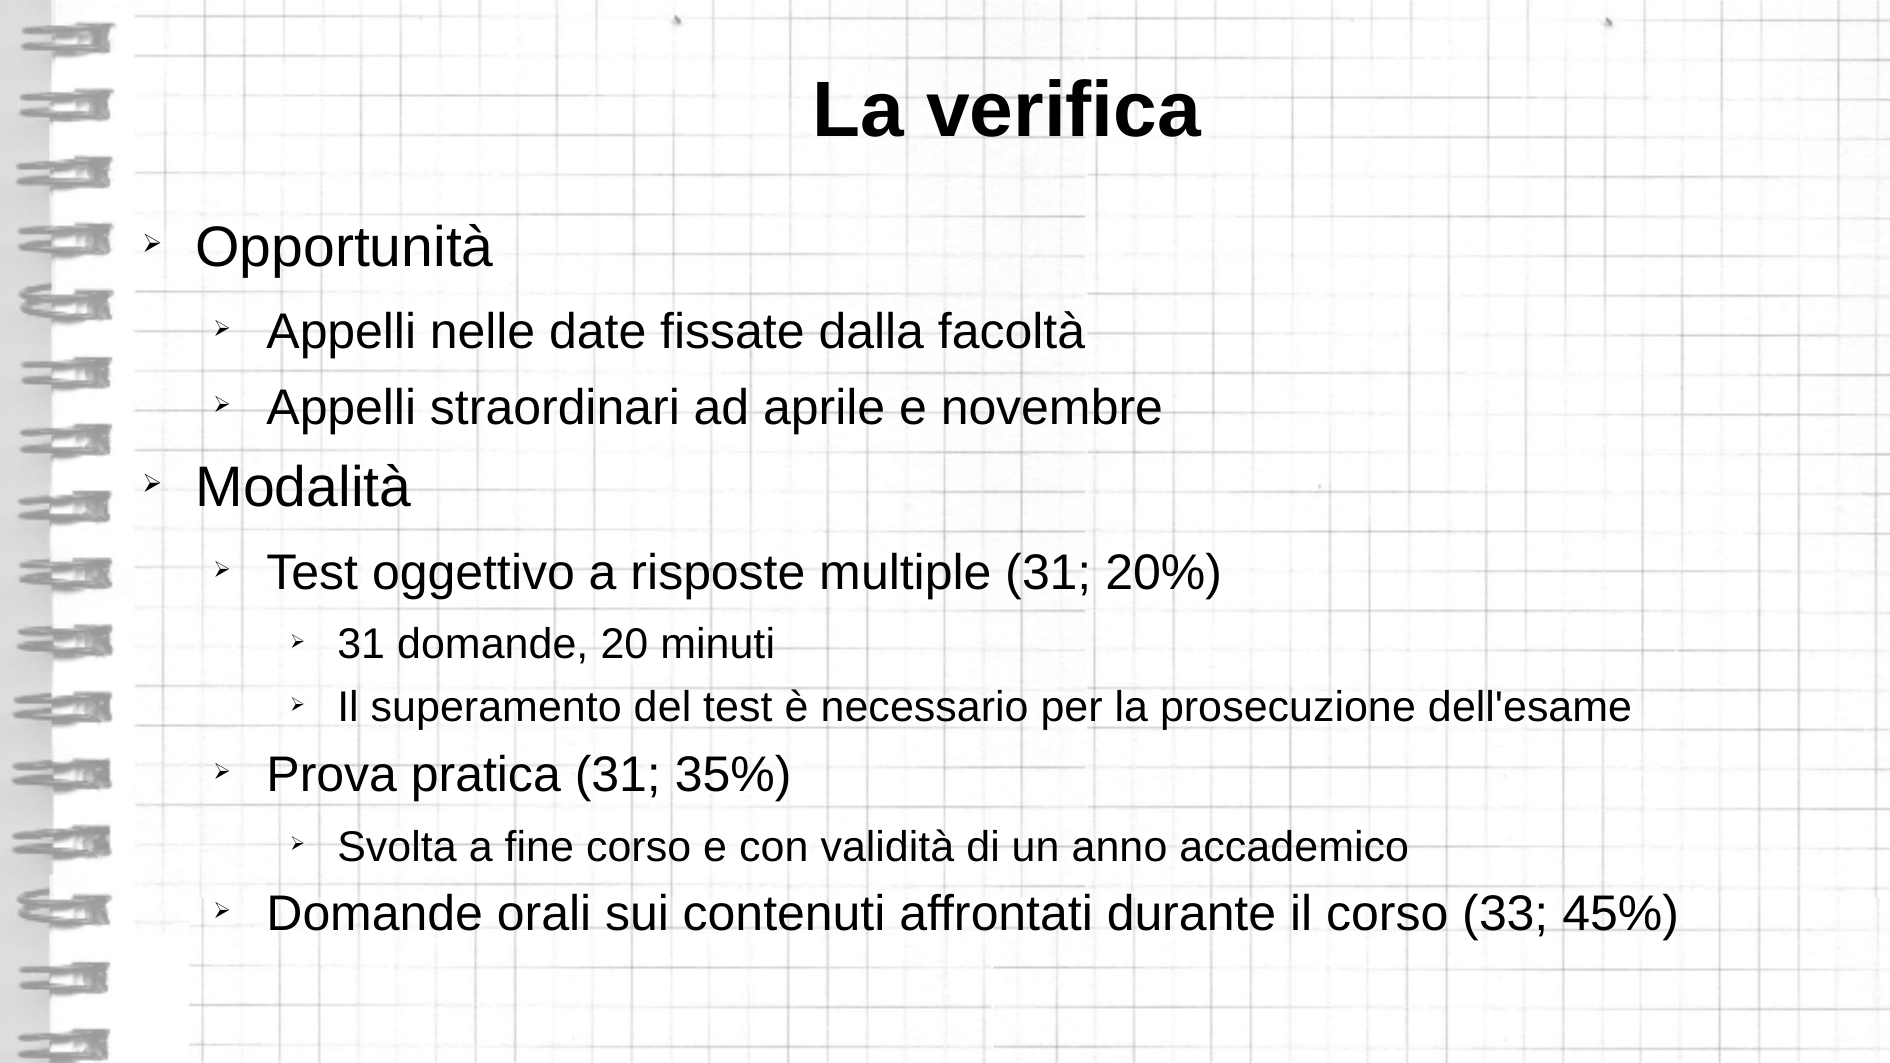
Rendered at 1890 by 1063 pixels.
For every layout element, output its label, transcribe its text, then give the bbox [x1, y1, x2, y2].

picture [0, 0, 1890, 1063]
title La verifica [124, 20, 1890, 198]
list Opportunità Appelli nelle date fissate dalla facoltà Appelli straordinari ad aprile e novembre Modalità Test oggettivo a risposte multiple (31; 20%) 31 domande, 20 minuti Il superamento del test è necessario per la prosecuzione dell'esame Prova pratica (31; 35%) Svolta a fine corso e con validità di un anno accademico Domande orali sui contenuti affrontati durante il corso (33; 45%) [124, 214, 1890, 1011]
